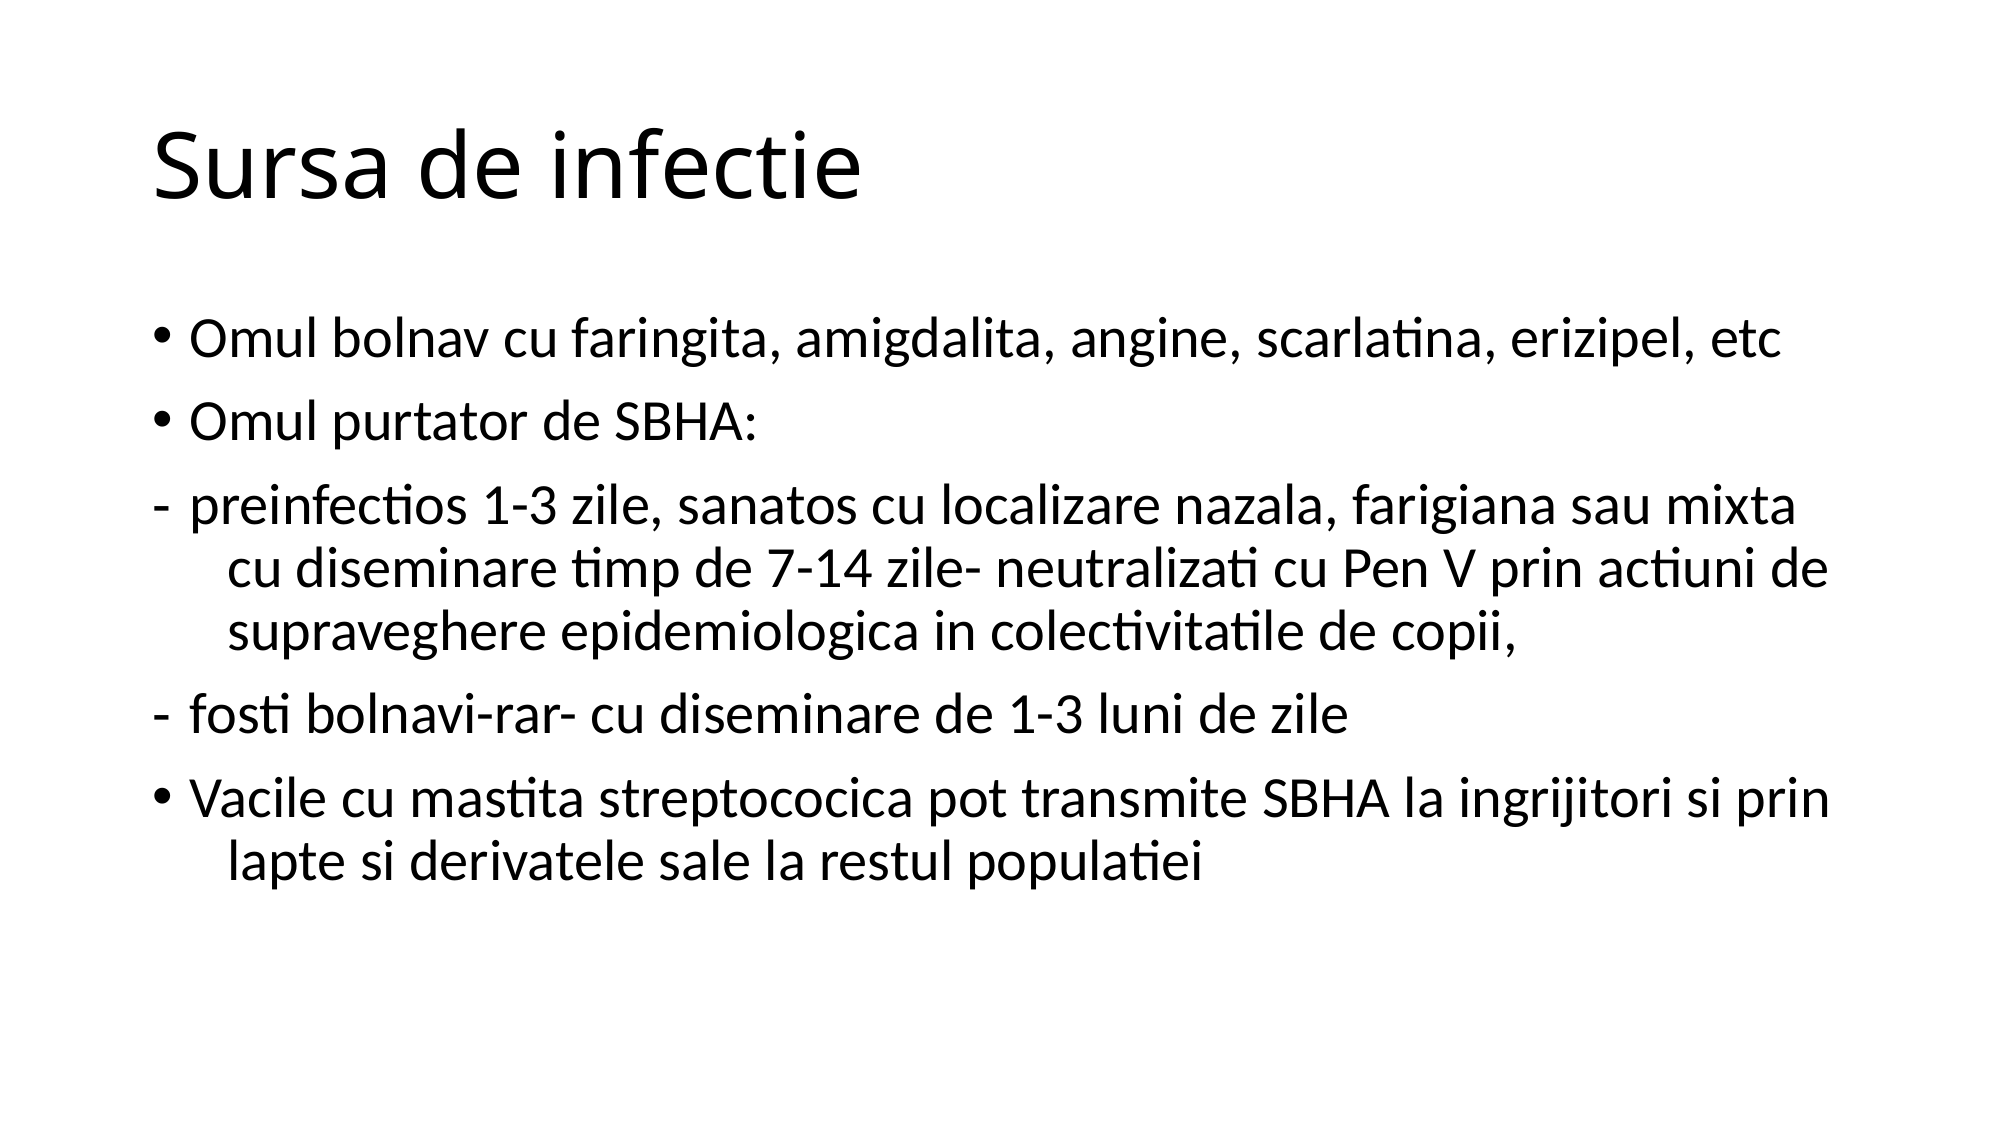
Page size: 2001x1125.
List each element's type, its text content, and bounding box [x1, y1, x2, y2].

list Omul bolnav cu faringita, amigdalita, angine, scarlatina, erizipel, etc Omul purtator de SBHA: preinfectios 1-3 zile, sanatos cu localizare nazala, farigiana sau mixta cu diseminare timp de 7-14 zile- neutralizati cu Pen V prin actiuni de supraveghere epidemiologica in colectivitatile de copii, fosti bolnavi-rar- cu diseminare de 1-3 luni de zile Vacile cu mastita streptococica pot transmite SBHA la ingrijitori si prin lapte si derivatele sale la restul populatiei [137, 299, 1863, 1014]
title Sursa de infectie [137, 59, 1863, 278]
